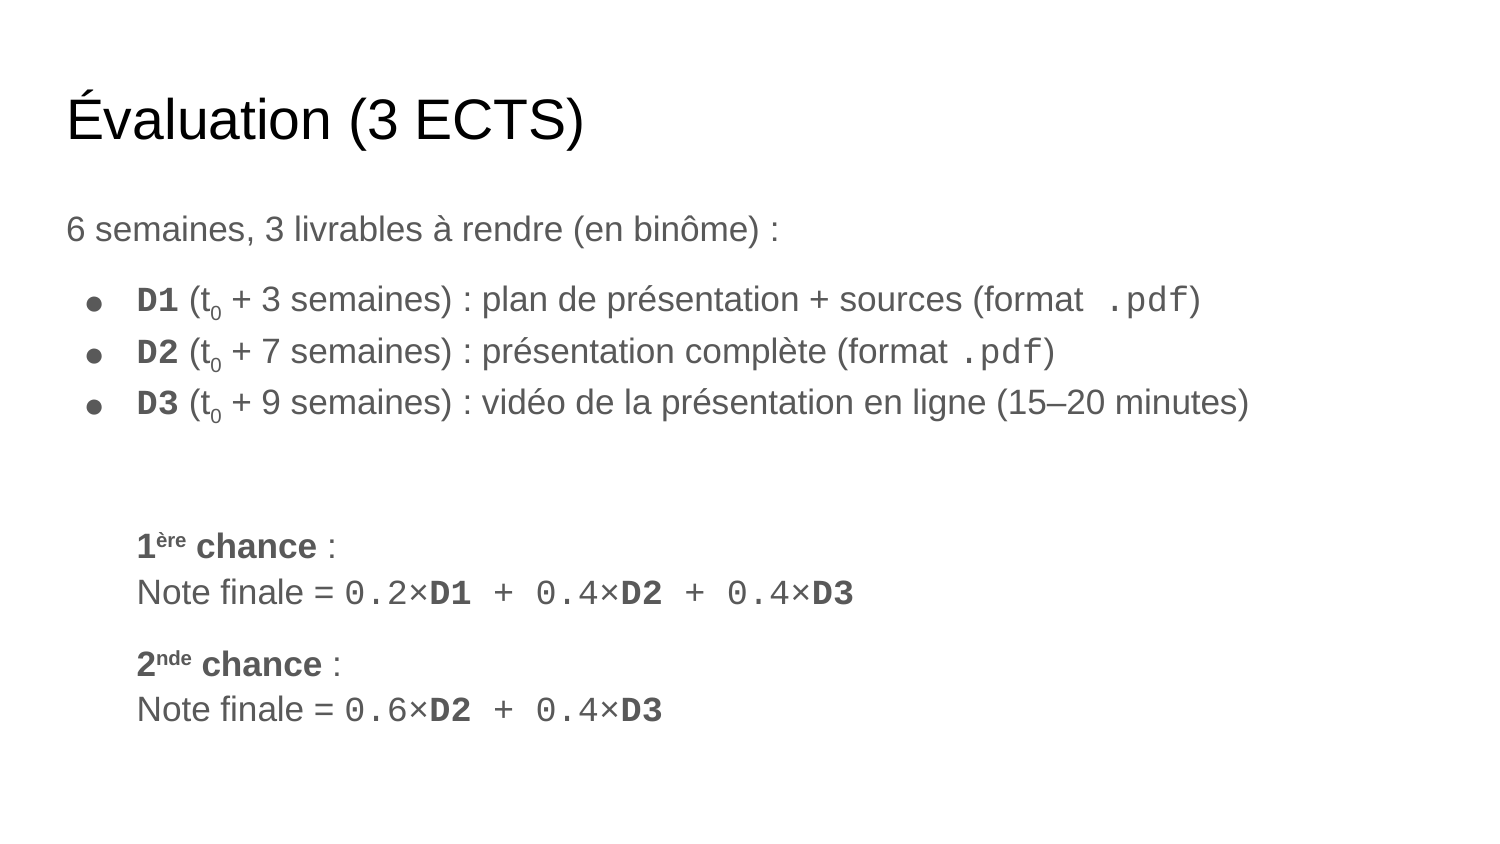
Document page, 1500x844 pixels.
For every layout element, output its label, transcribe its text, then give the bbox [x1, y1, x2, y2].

title Évaluation (3 ECTS) [51, 72, 1449, 167]
list 6 semaines, 3 livrables à rendre (en binôme) : D1 (t0 + 3 semaines) : plan de présentation + sources (format .pdf) D2 (t0 + 7 semaines) : présentation complète (format .pdf) D3 (t0 + 9 semaines) : vidéo de la présentation en ligne (15–20 minutes) 1ère chance : Note finale = 0.2×D1 + 0.4×D2 + 0.4×D3 2nde chance : Note finale = 0.6×D2 + 0.4×D3 [51, 189, 1449, 750]
